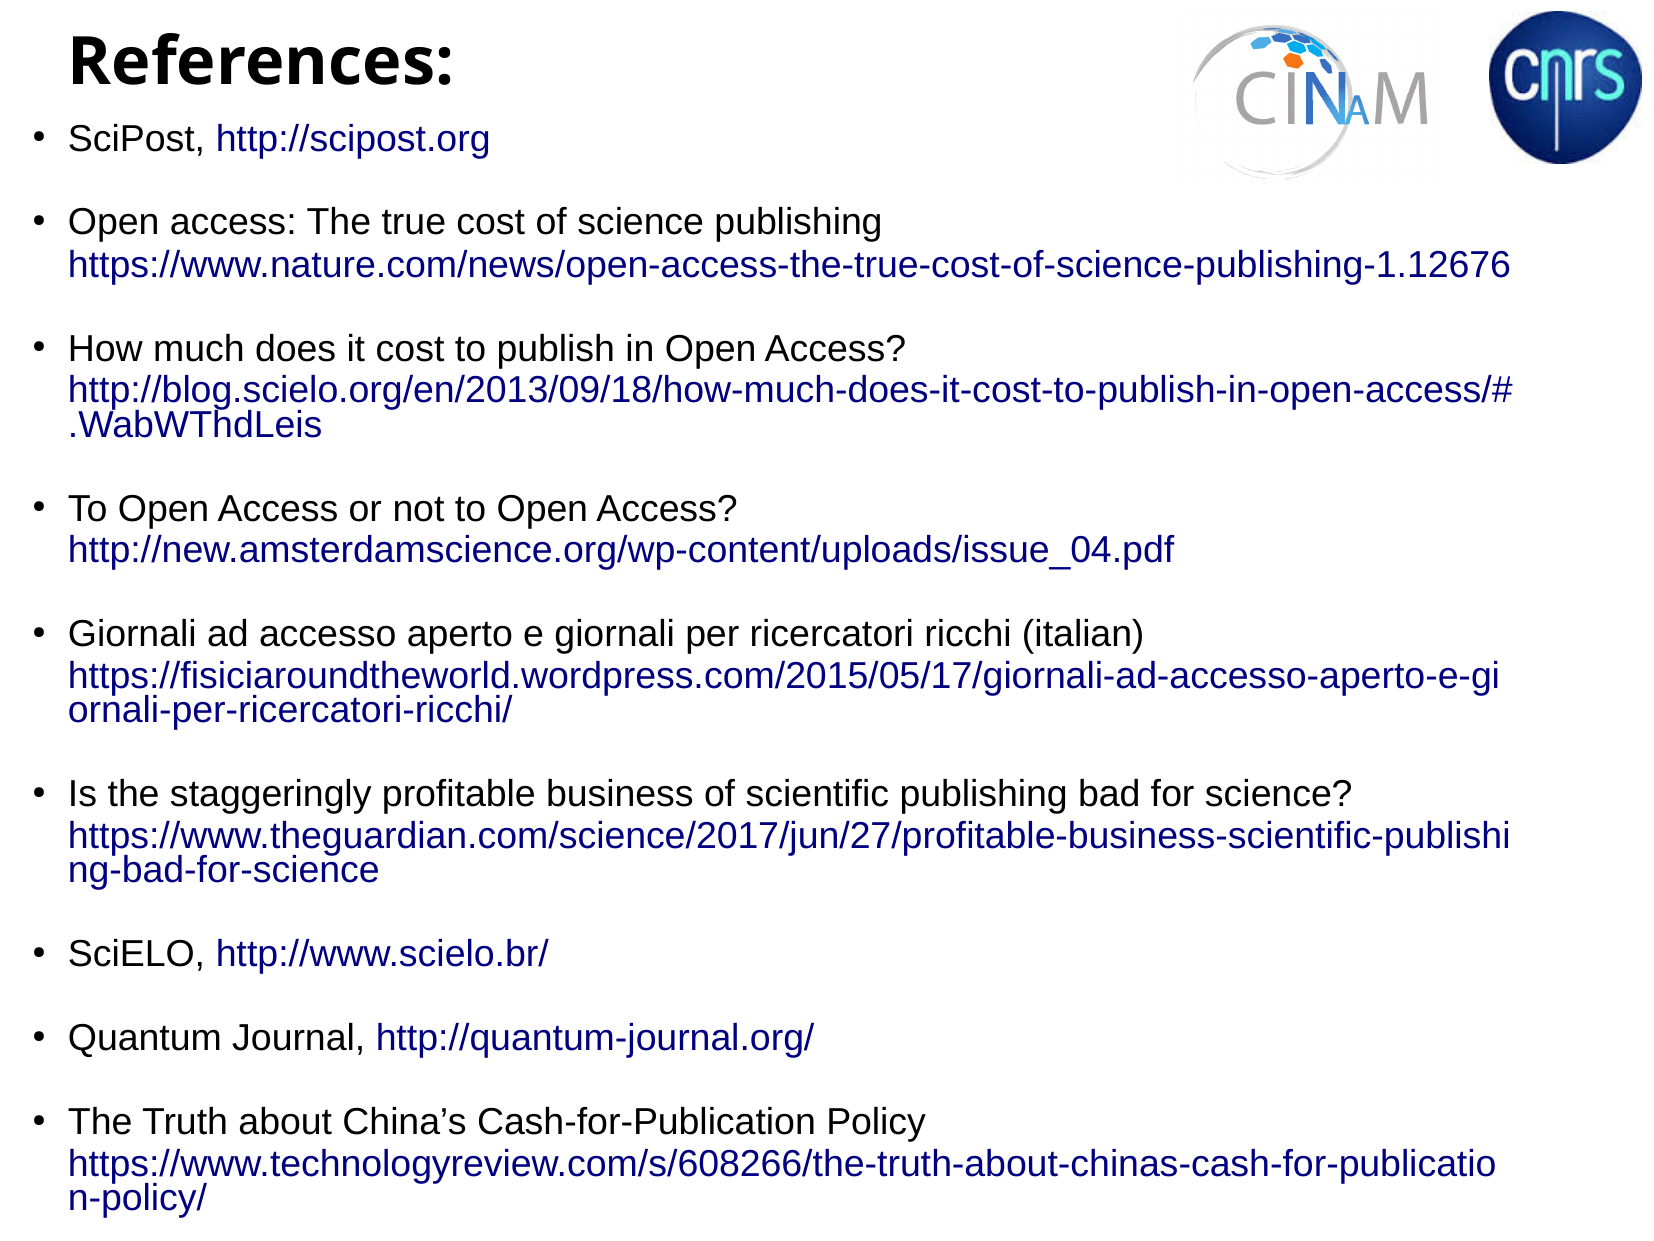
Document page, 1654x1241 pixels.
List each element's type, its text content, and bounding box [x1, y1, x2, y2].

text_box References: [53, 5, 762, 109]
picture [1181, 11, 1442, 109]
text_box SciPost, http://scipost.org Open access: The true cost of science publishing https://www.nature.com/news/open-access-the-true-cost-of-science-publishing-1.12676 How much does it cost to publish in Open Access? http://blog.scielo.org/en/2013/09/18/how-much-does-it-cost-to-publish-in-open-access/#.WabWThdLeis To Open Access or not to Open Access? http://new.amsterdamscience.org/wp-content/uploads/issue_04.pdf Giornali ad accesso aperto e giornali per ricercatori ricchi (italian) https://fisiciaroundtheworld.wordpress.com/2015/05/17/giornali-ad-accesso-aperto-e-giornali-per-ricercatori-ricchi/ Is the staggeringly profitable business of scientific publishing bad for science? https://www.theguardian.com/science/2017/jun/27/profitable-business-scientific-publishing-bad-for-science SciELO, http://www.scielo.br/ Quantum Journal, http://quantum-journal.org/ The Truth about China’s Cash-for-Publication Policy https://www.technologyreview.com/s/608266/the-truth-about-chinas-cash-for-publication-policy/ [17, 109, 1530, 1133]
picture [1489, 11, 1642, 164]
